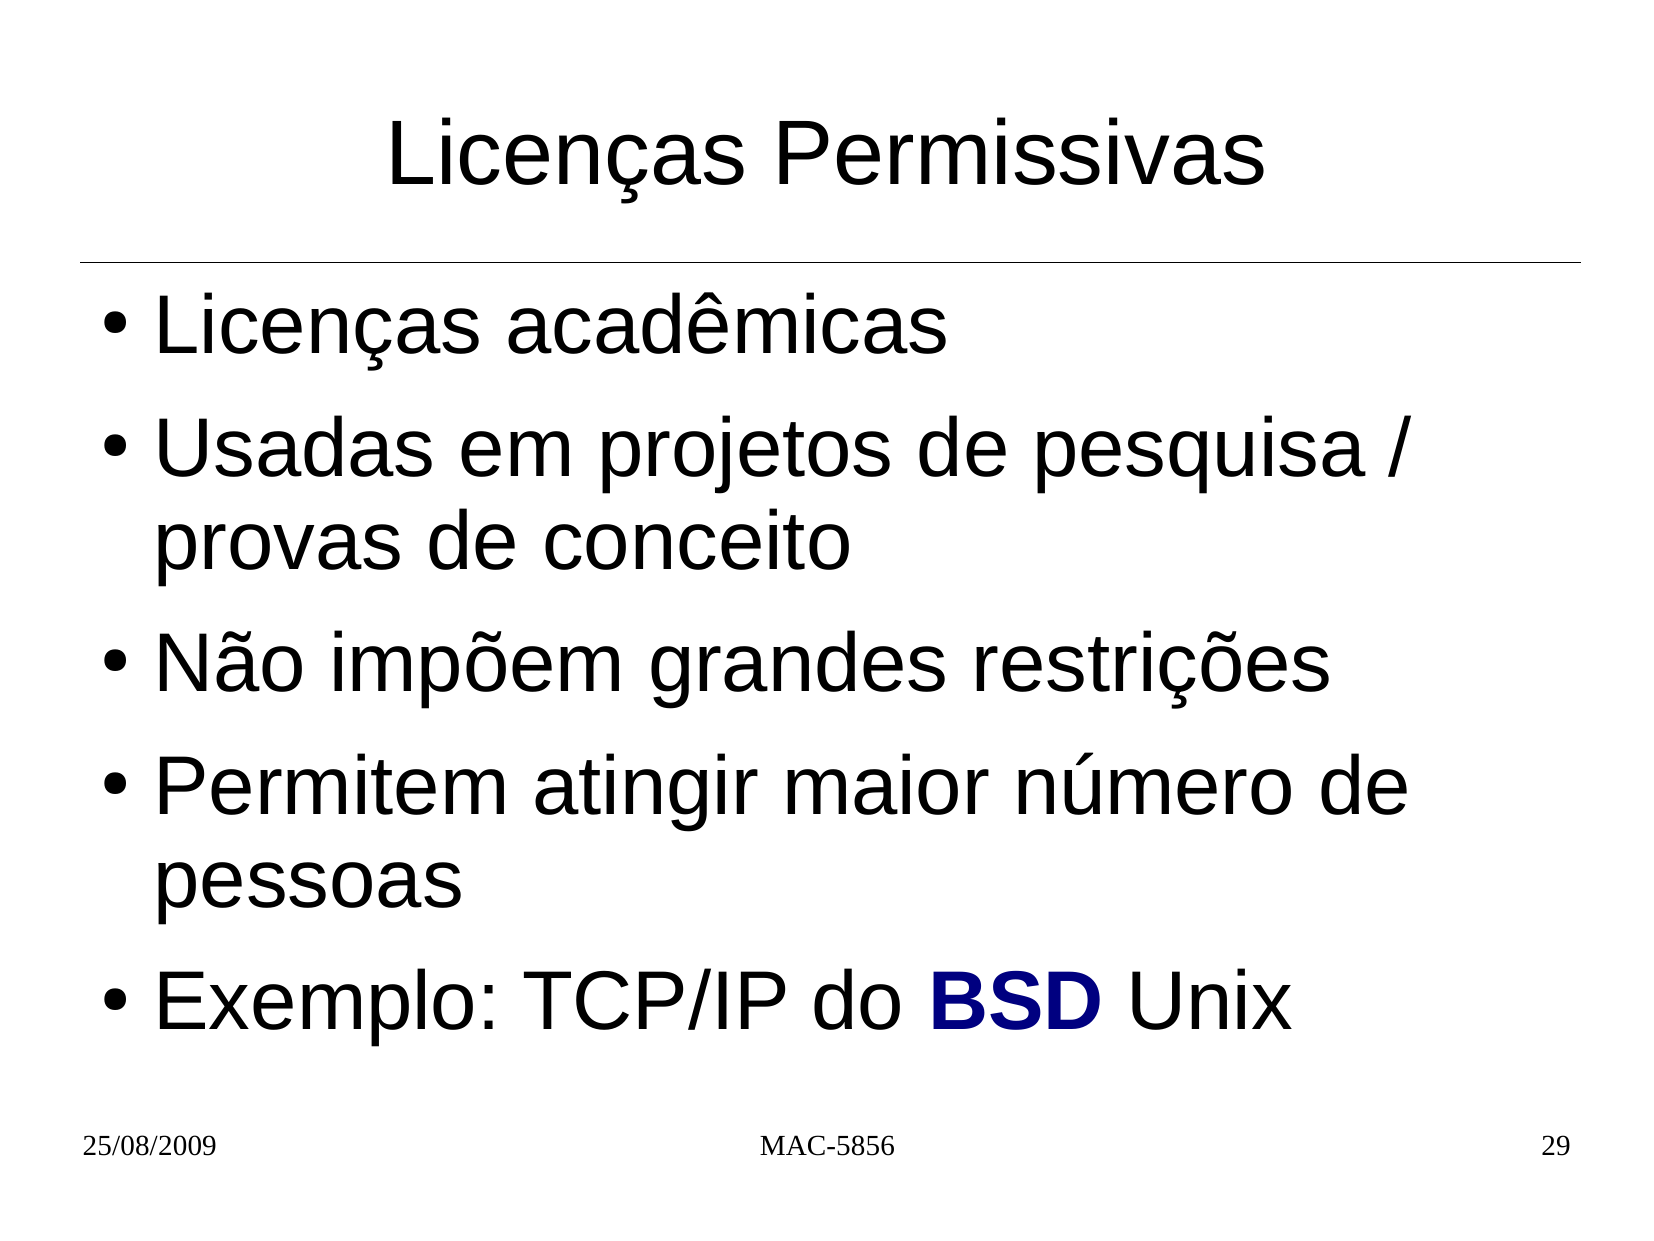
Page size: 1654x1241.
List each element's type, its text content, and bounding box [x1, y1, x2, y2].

title Licenças Permissivas [82, 56, 1571, 250]
list Licenças acadêmicas Usadas em projetos de pesquisa / provas de conceito Não impõem grandes restrições Permitem atingir maior número de pessoas Exemplo: TCP/IP do BSD Unix [82, 278, 1571, 1124]
